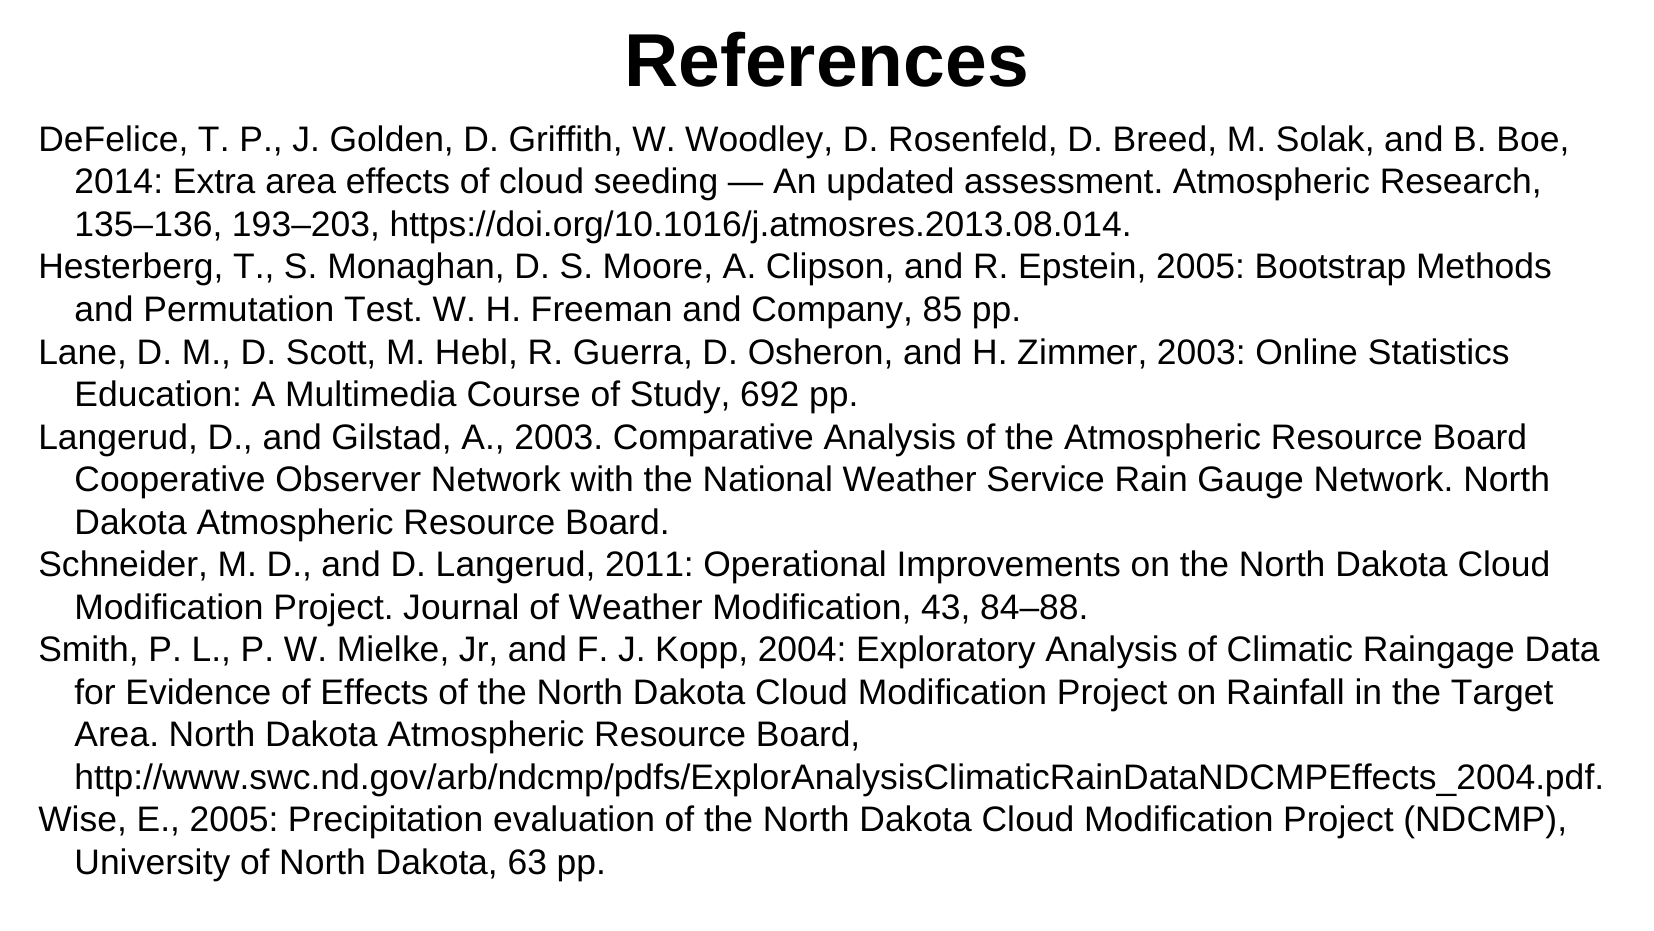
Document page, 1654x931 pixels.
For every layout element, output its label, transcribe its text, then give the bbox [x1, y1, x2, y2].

text_box DeFelice, T. P., J. Golden, D. Griffith, W. Woodley, D. Rosenfeld, D. Breed, M. Solak, and B. Boe, 2014: Extra area effects of cloud seeding — An updated assessment. Atmospheric Research, 135–136, 193–203, https://doi.org/10.1016/j.atmosres.2013.08.014. Hesterberg, T., S. Monaghan, D. S. Moore, A. Clipson, and R. Epstein, 2005: Bootstrap Methods and Permutation Test. W. H. Freeman and Company, 85 pp. Lane, D. M., D. Scott, M. Hebl, R. Guerra, D. Osheron, and H. Zimmer, 2003: Online Statistics Education: A Multimedia Course of Study, 692 pp. Langerud, D., and Gilstad, A., 2003. Comparative Analysis of the Atmospheric Resource Board Cooperative Observer Network with the National Weather Service Rain Gauge Network. North Dakota Atmospheric Resource Board. Schneider, M. D., and D. Langerud, 2011: Operational Improvements on the North Dakota Cloud Modification Project. Journal of Weather Modification, 43, 84–88. Smith, P. L., P. W. Mielke, Jr, and F. J. Kopp, 2004: Exploratory Analysis of Climatic Raingage Data for Evidence of Effects of the North Dakota Cloud Modification Project on Rainfall in the Target Area. North Dakota Atmospheric Resource Board, http://www.swc.nd.gov/arb/ndcmp/pdfs/ExplorAnalysisClimaticRainDataNDCMPEffects_2004.pdf. Wise, E., 2005: Precipitation evaluation of the North Dakota Cloud Modification Project (NDCMP), University of North Dakota, 63 pp. [23, 108, 1631, 912]
title References [0, 5, 1654, 107]
